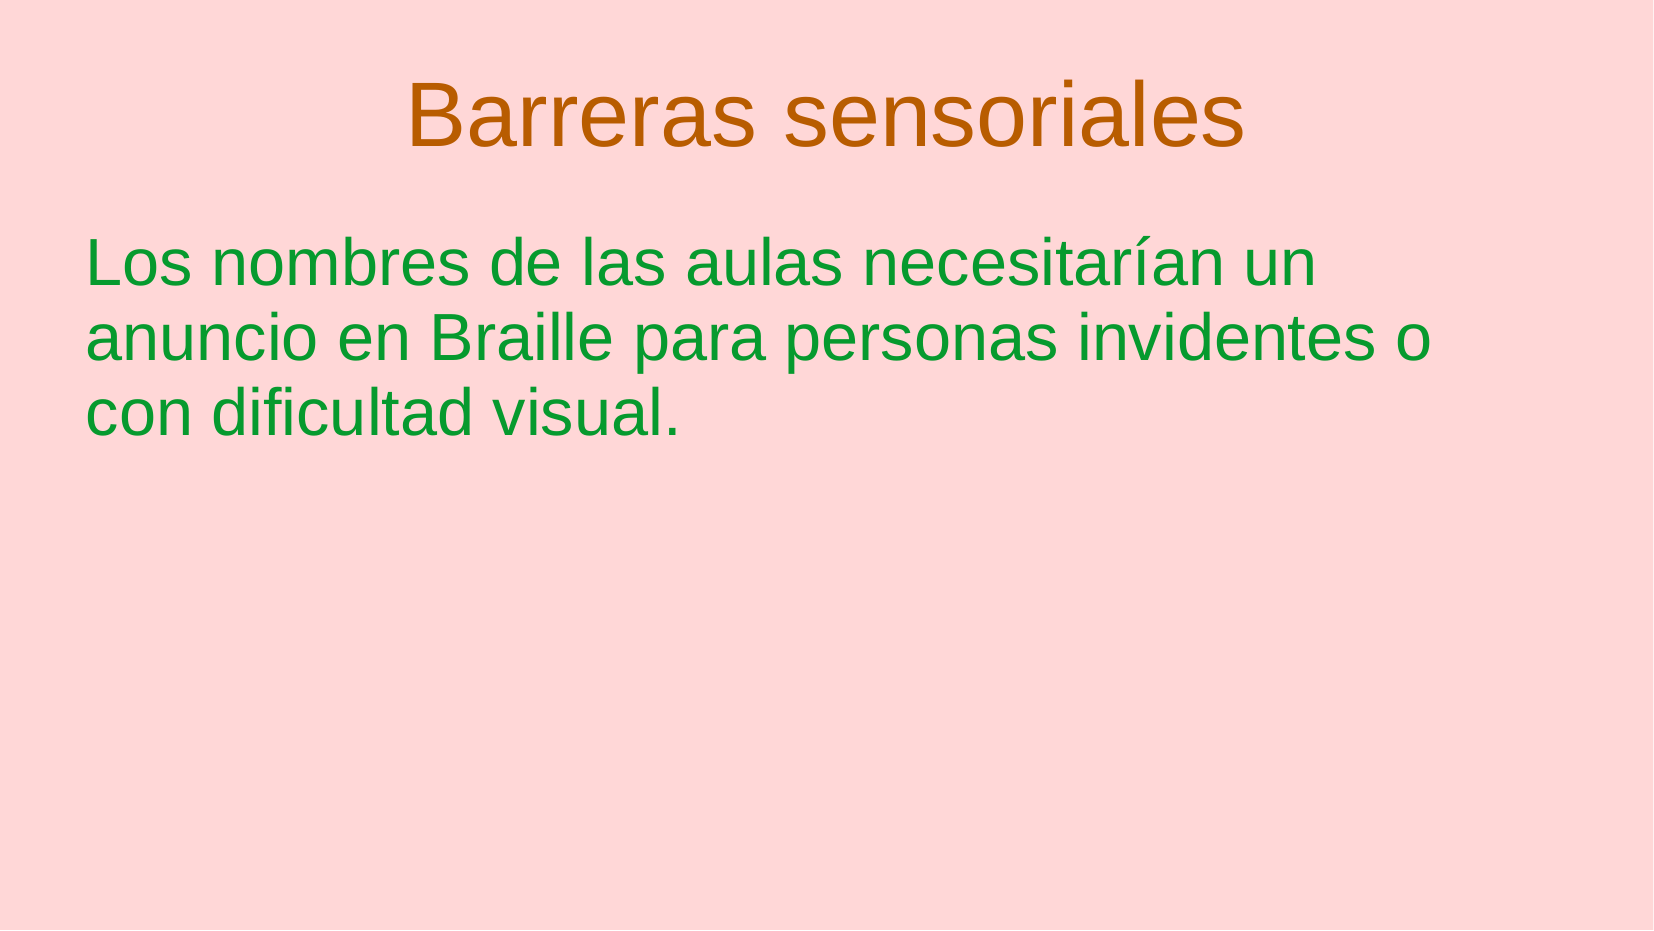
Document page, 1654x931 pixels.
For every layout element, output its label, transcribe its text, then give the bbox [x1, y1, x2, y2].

list Los nombres de las aulas necesitarían un anuncio en Braille para personas invidentes o con dificultad visual. [15, 225, 1504, 765]
title Barreras sensoriales [82, 37, 1571, 193]
